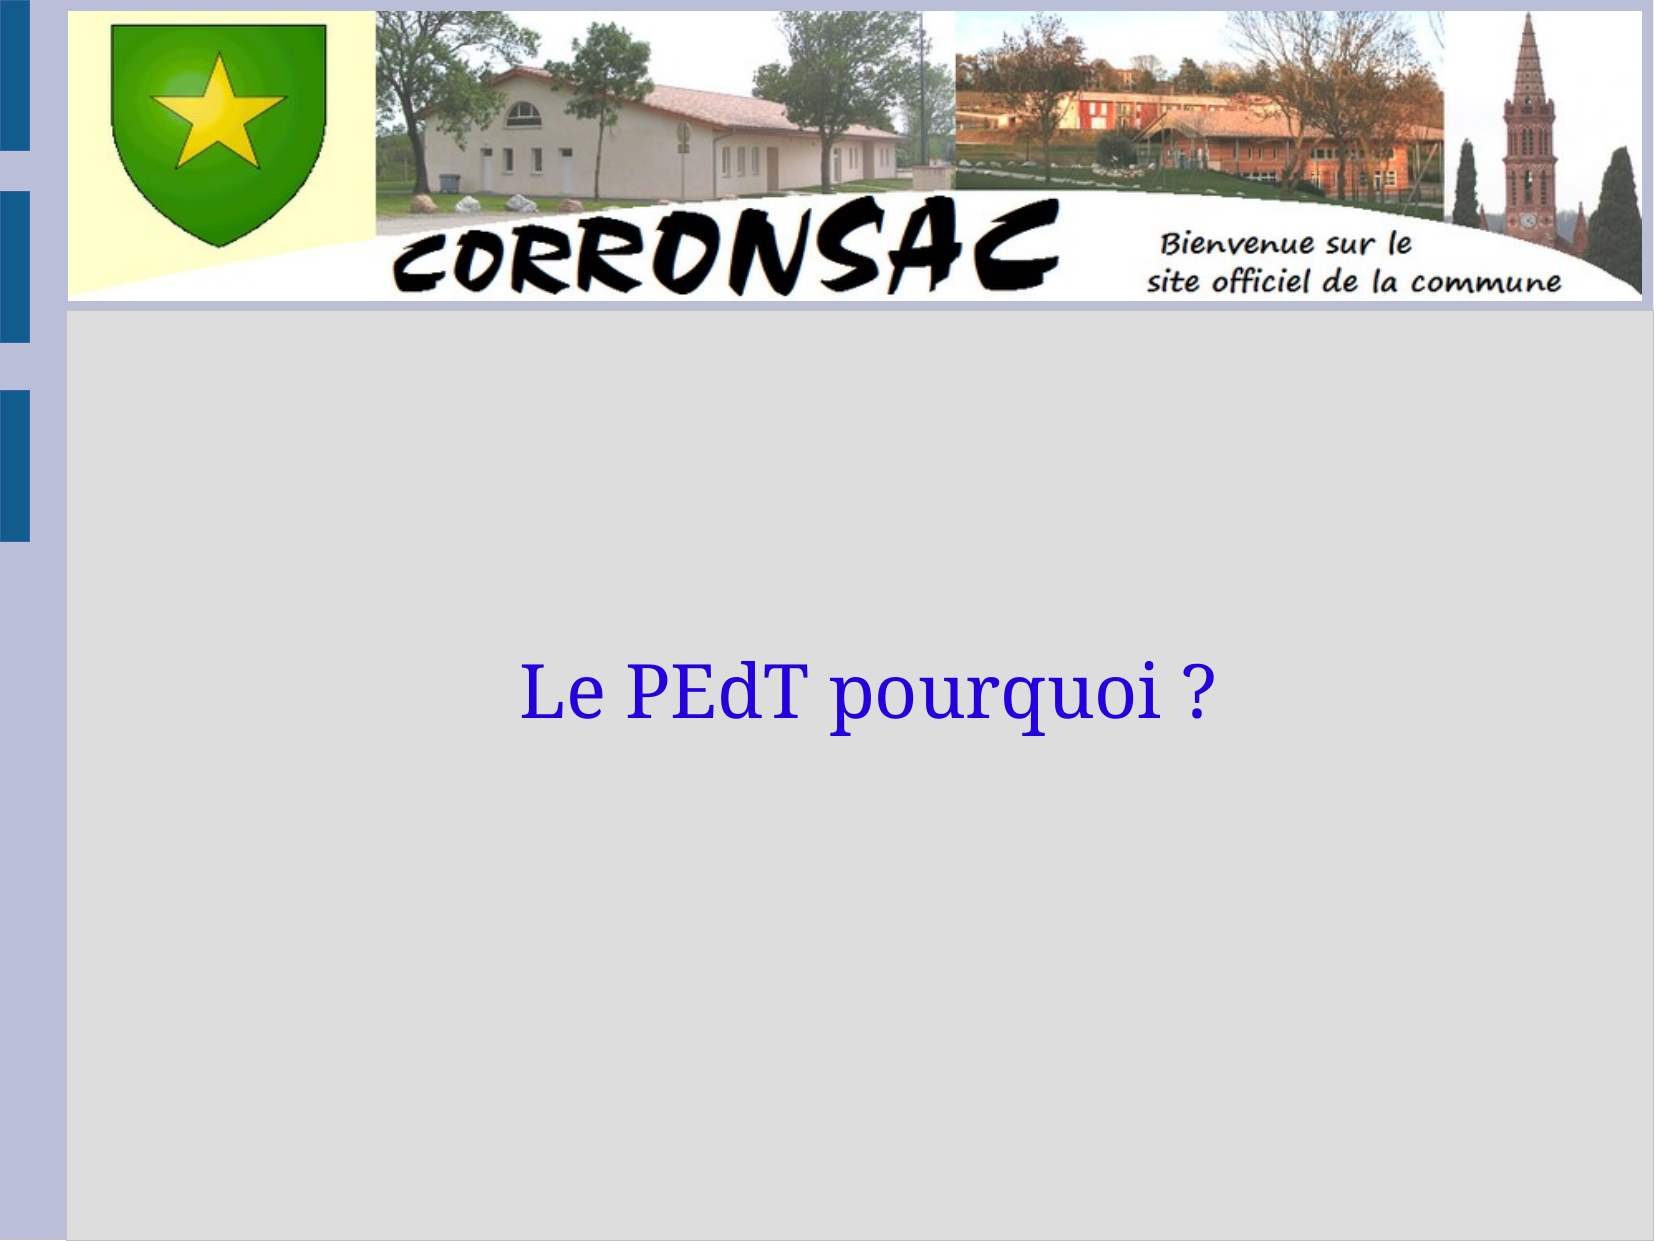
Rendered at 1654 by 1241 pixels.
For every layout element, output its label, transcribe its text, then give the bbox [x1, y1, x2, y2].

text_box Le PEdT pourquoi ? [437, 637, 1229, 724]
picture [68, 11, 1642, 301]
